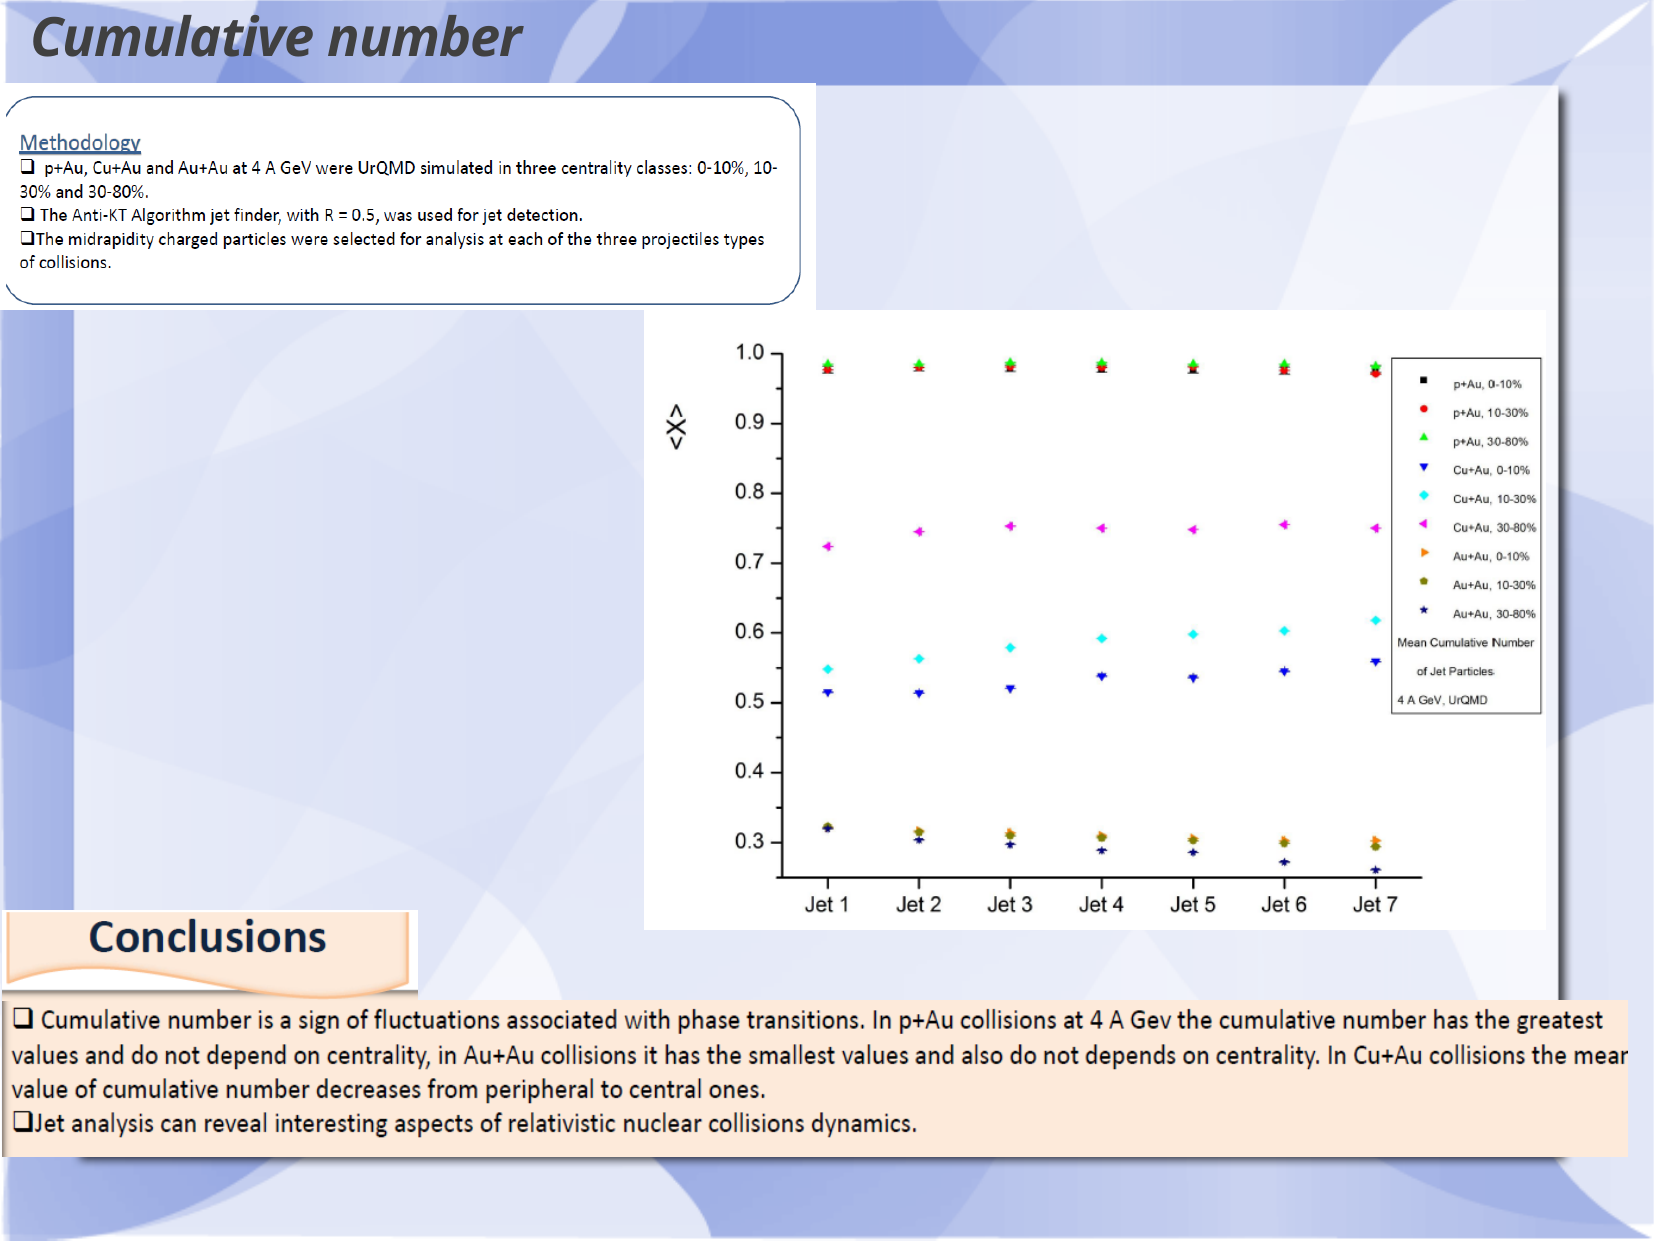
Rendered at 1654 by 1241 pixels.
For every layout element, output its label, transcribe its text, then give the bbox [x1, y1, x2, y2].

text_box Cumulative number [15, 4, 801, 84]
picture [2, 910, 1628, 1157]
picture [0, 83, 1546, 930]
